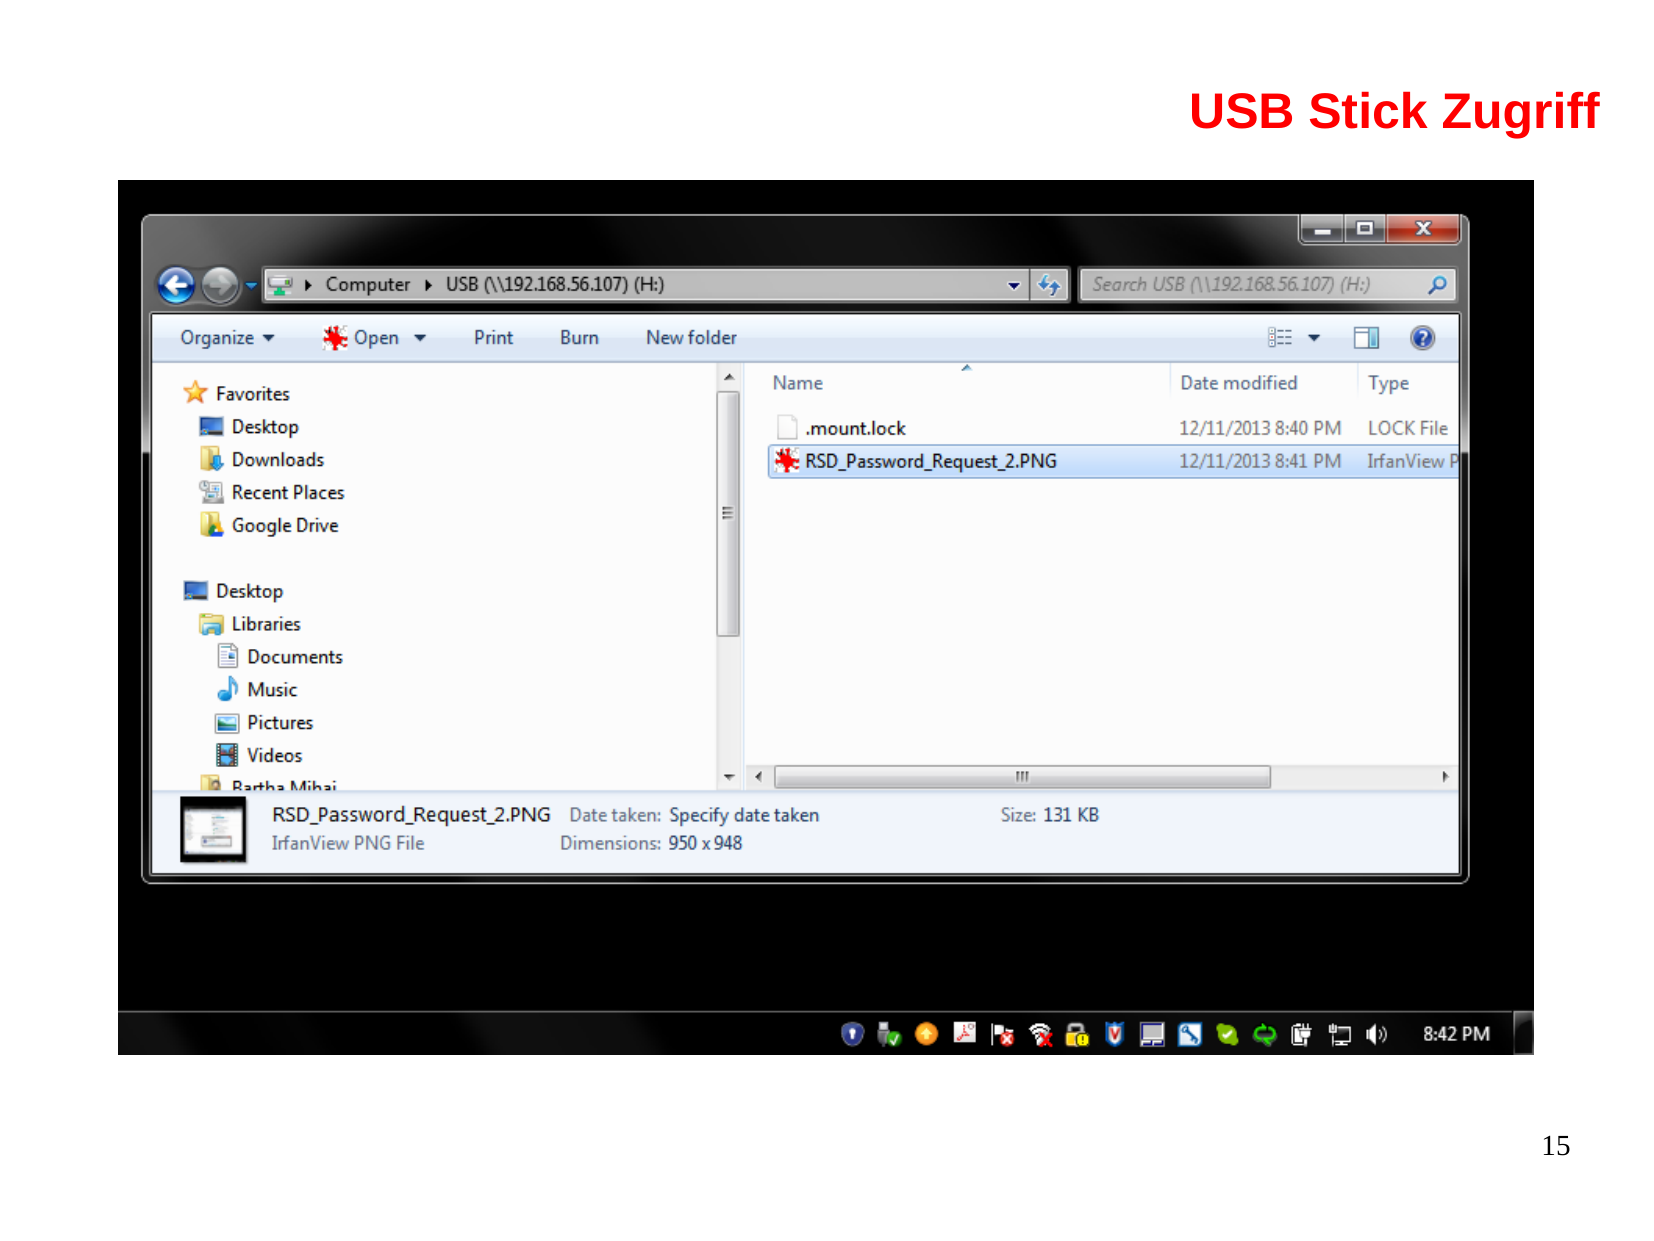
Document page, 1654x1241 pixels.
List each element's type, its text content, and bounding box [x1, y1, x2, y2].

list USB Stick Zugriff [915, 83, 1601, 207]
picture [118, 180, 1534, 1055]
